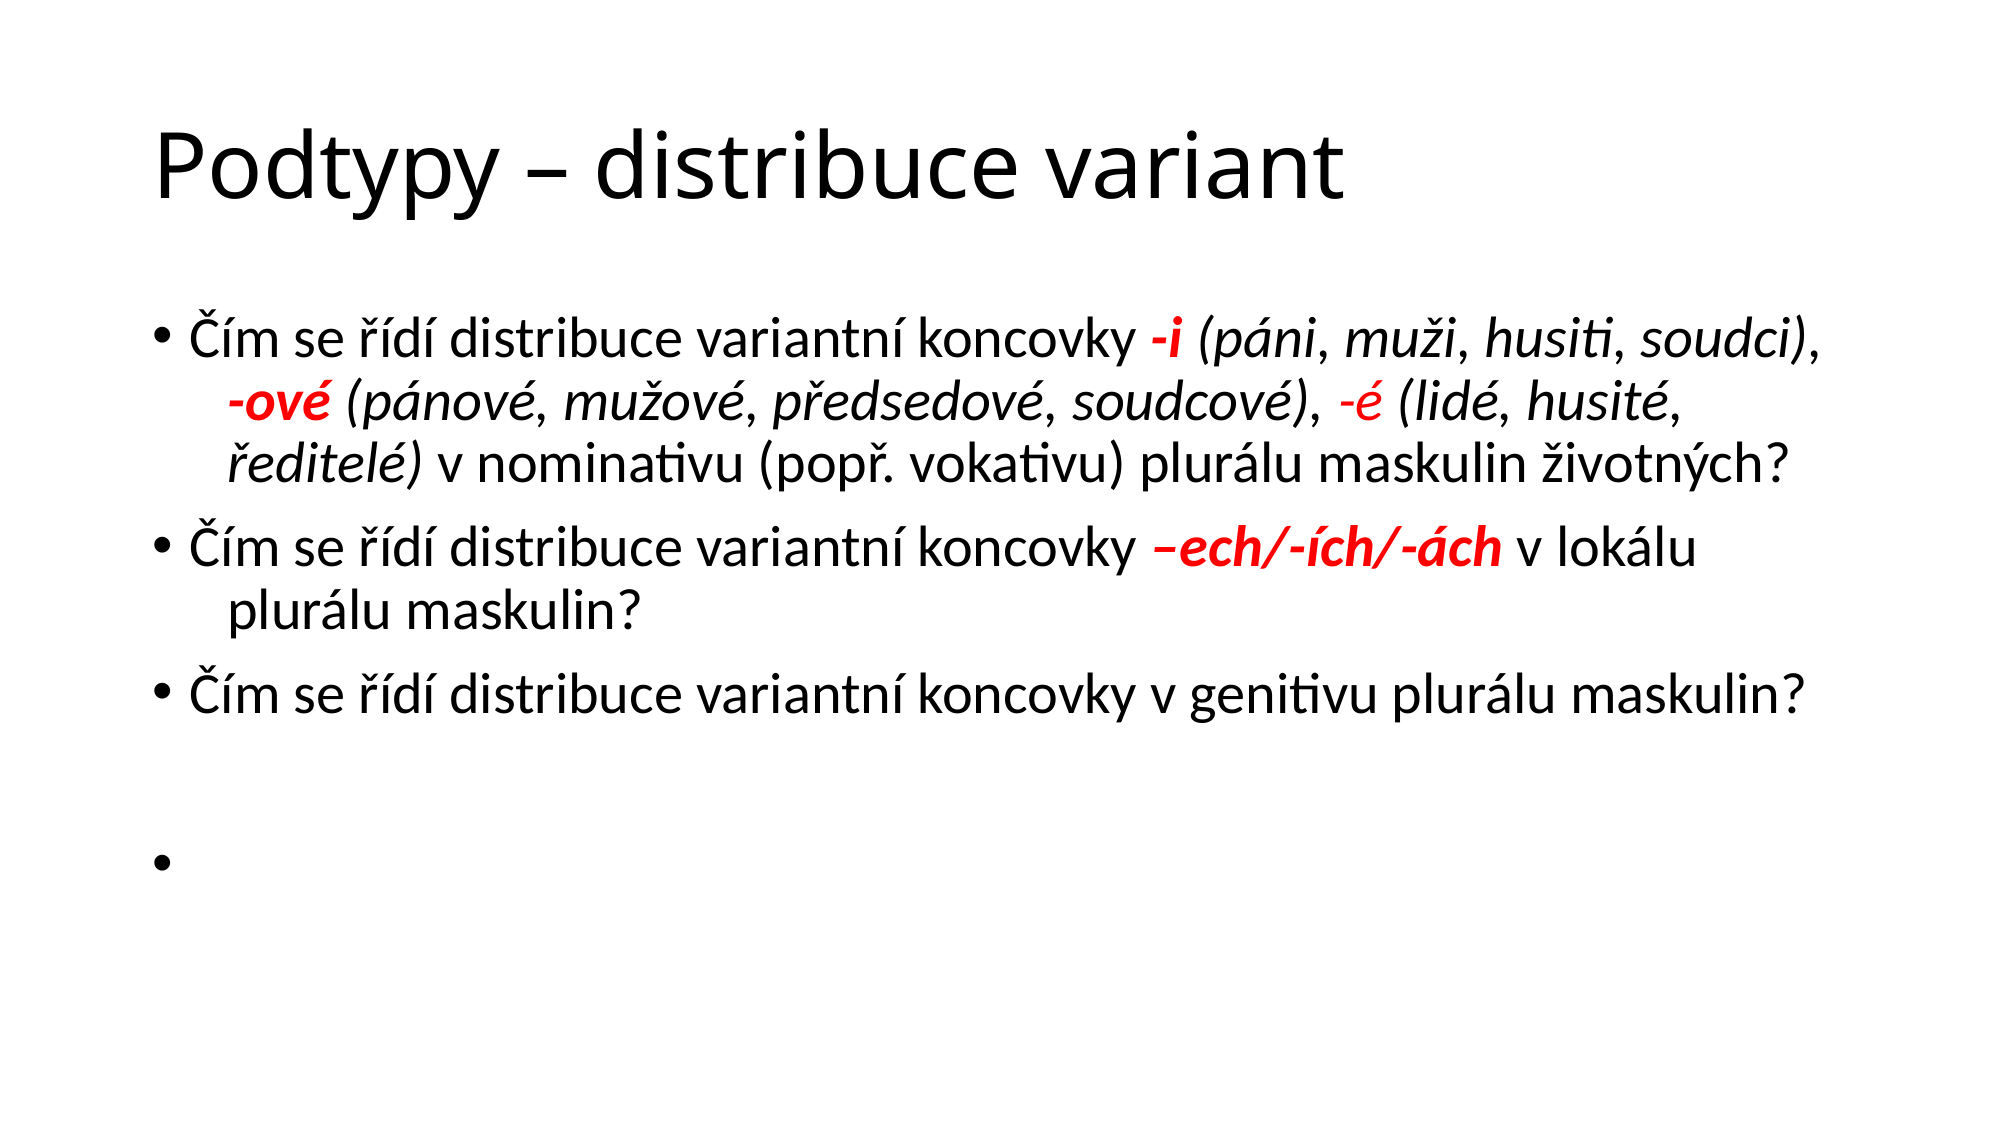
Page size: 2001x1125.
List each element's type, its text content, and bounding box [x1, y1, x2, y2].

title Podtypy – distribuce variant [137, 59, 1863, 278]
list Čím se řídí distribuce variantní koncovky -i (páni, muži, husiti, soudci), -ové (pánové, mužové, předsedové, soudcové), -é (lidé, husité, ředitelé) v nominativu (popř. vokativu) plurálu maskulin životných? Čím se řídí distribuce variantní koncovky –ech/-ích/-ách v lokálu plurálu maskulin? Čím se řídí distribuce variantní koncovky v genitivu plurálu maskulin? [137, 299, 1863, 1014]
